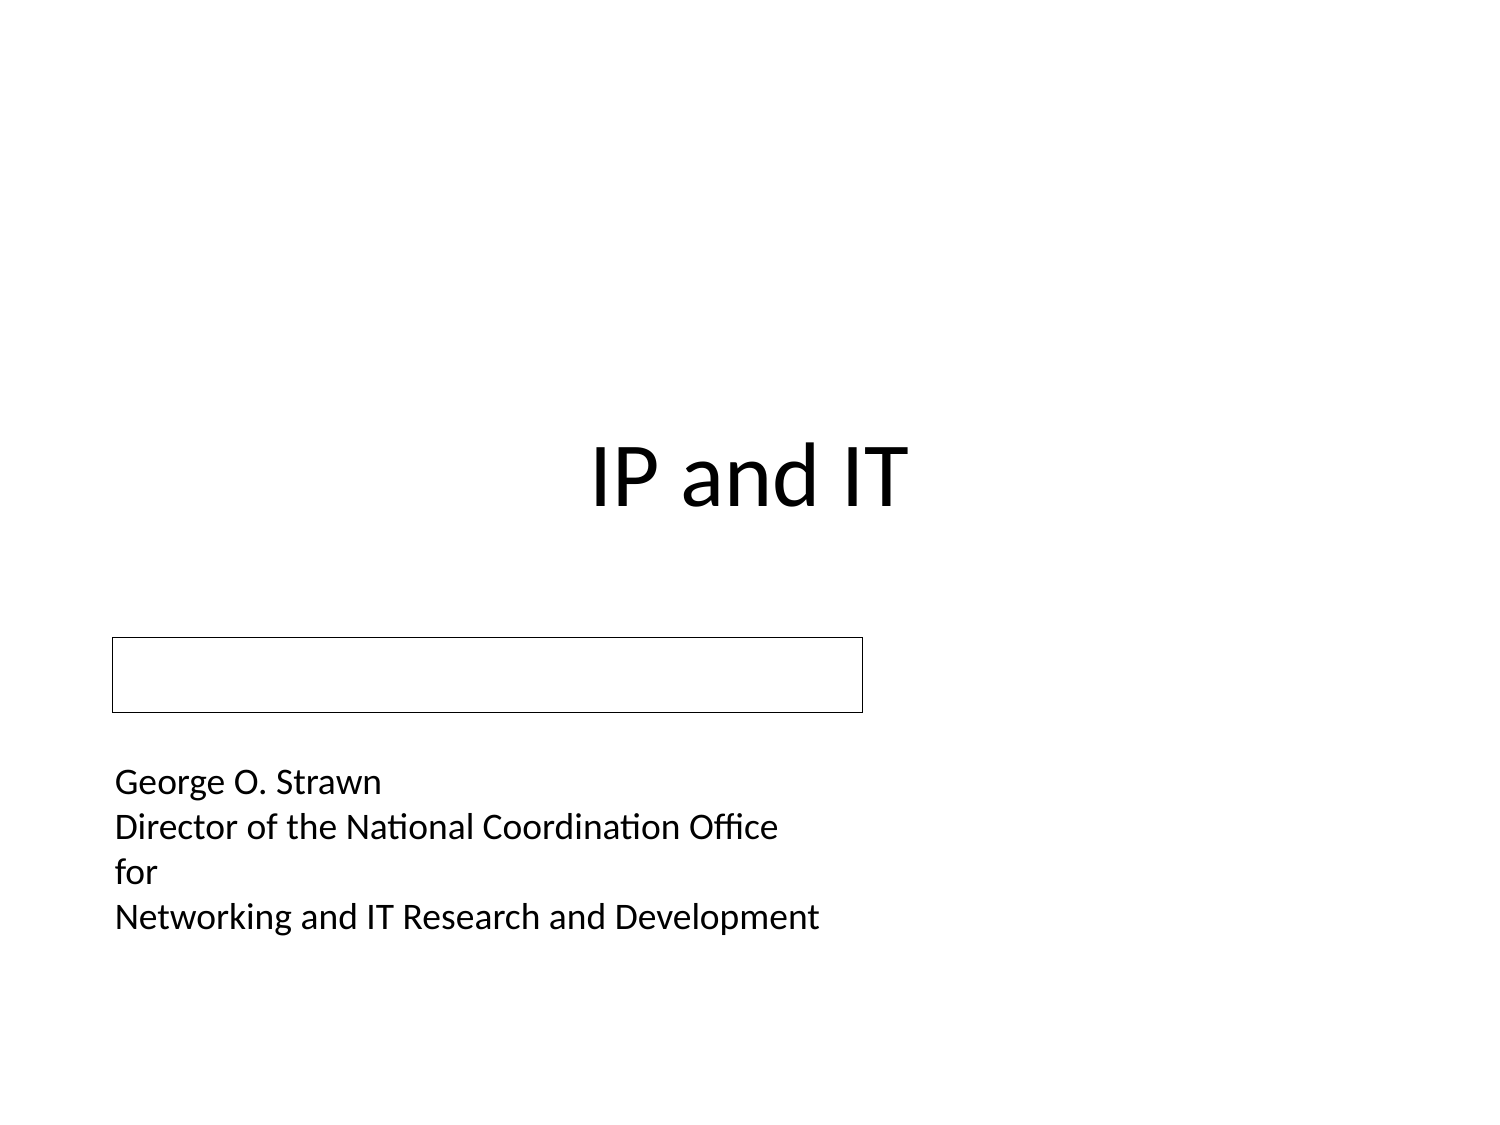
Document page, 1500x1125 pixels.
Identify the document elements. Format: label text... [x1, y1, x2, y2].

text_box [112, 637, 863, 713]
title IP and IT [112, 349, 1388, 591]
text_box George O. Strawn Director of the National Coordination Office for Networking and IT Research and Development [99, 749, 1400, 1038]
